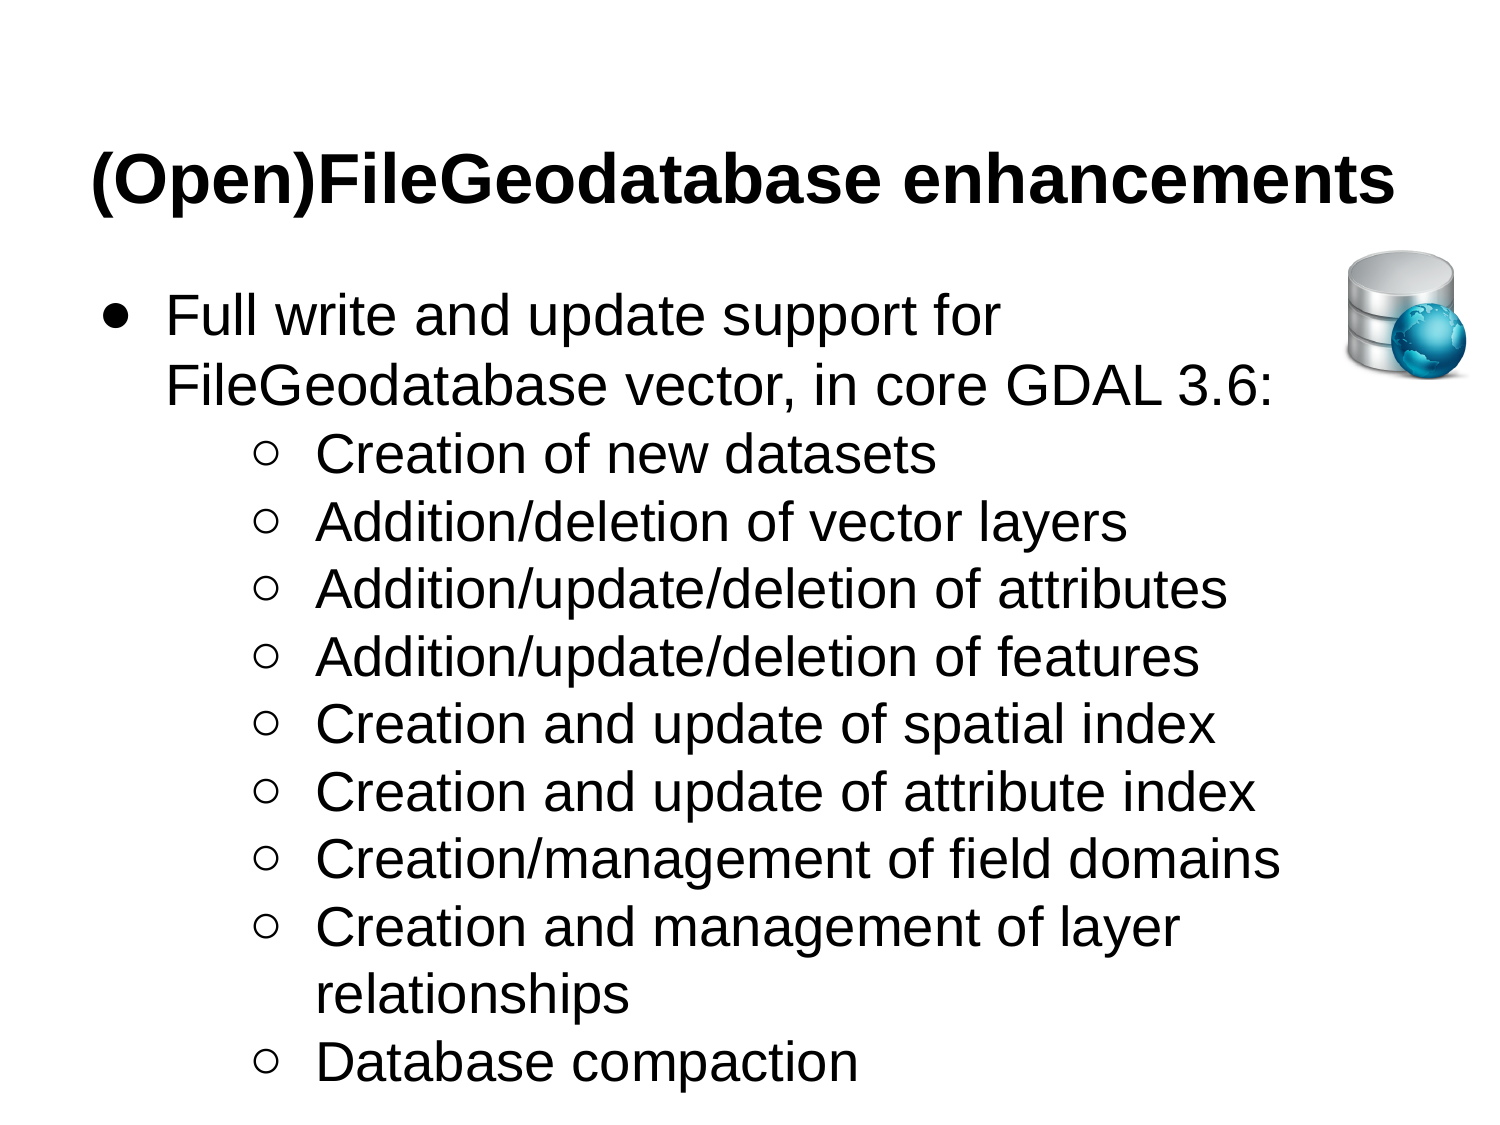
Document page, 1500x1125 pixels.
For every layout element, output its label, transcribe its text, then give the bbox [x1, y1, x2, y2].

list Full write and update support for FileGeodatabase vector, in core GDAL 3.6: Creation of new datasets Addition/deletion of vector layers Addition/update/deletion of attributes Addition/update/deletion of features Creation and update of spatial index Creation and update of attribute index Creation/management of field domains Creation and management of layer relationships Database compaction [75, 262, 1425, 1078]
picture [1342, 248, 1470, 380]
title (Open)FileGeodatabase enhancements [75, 45, 1425, 233]
